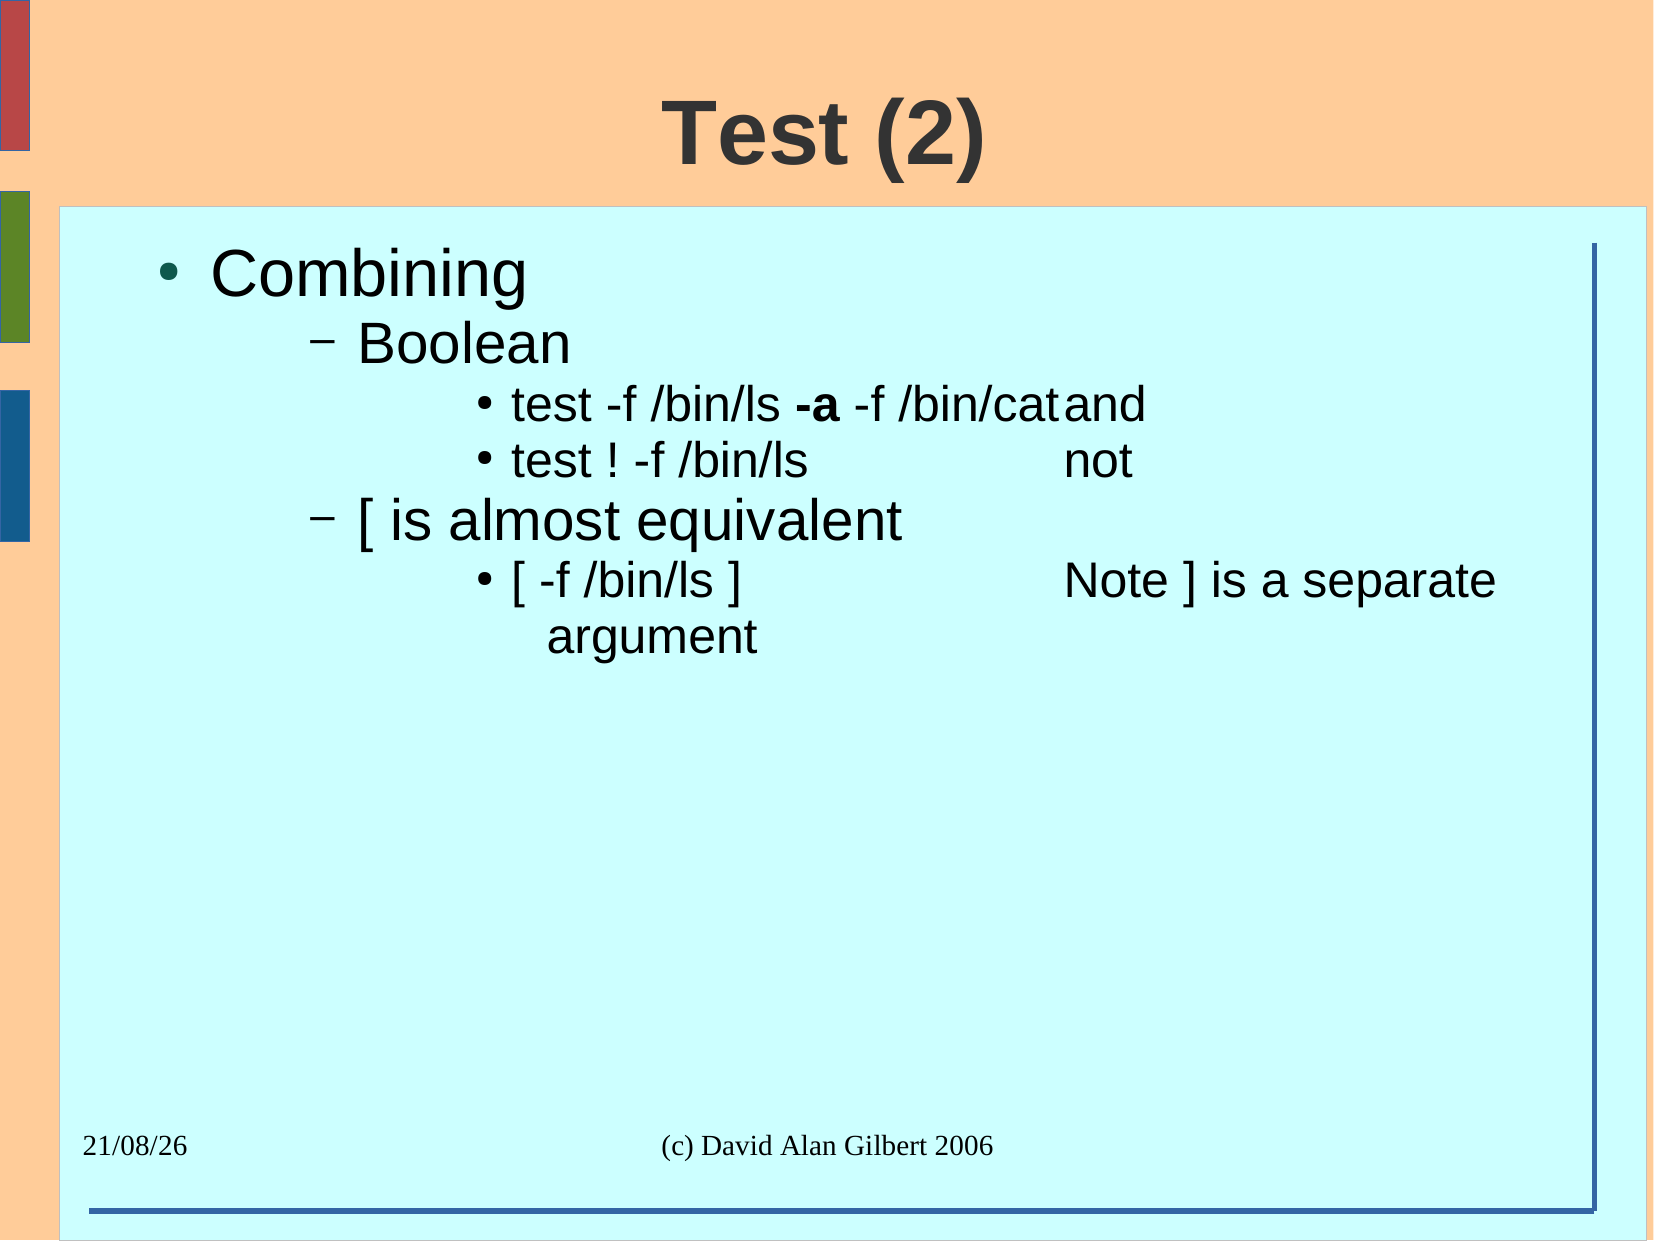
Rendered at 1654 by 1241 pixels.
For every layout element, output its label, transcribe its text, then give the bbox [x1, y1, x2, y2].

list Combining Boolean test -f /bin/ls -a -f /bin/cat and test ! -f /bin/ls not [ is almost equivalent [ -f /bin/ls ] Note ] is a separate argument [121, 236, 1534, 1127]
title Test (2) [118, 29, 1531, 237]
